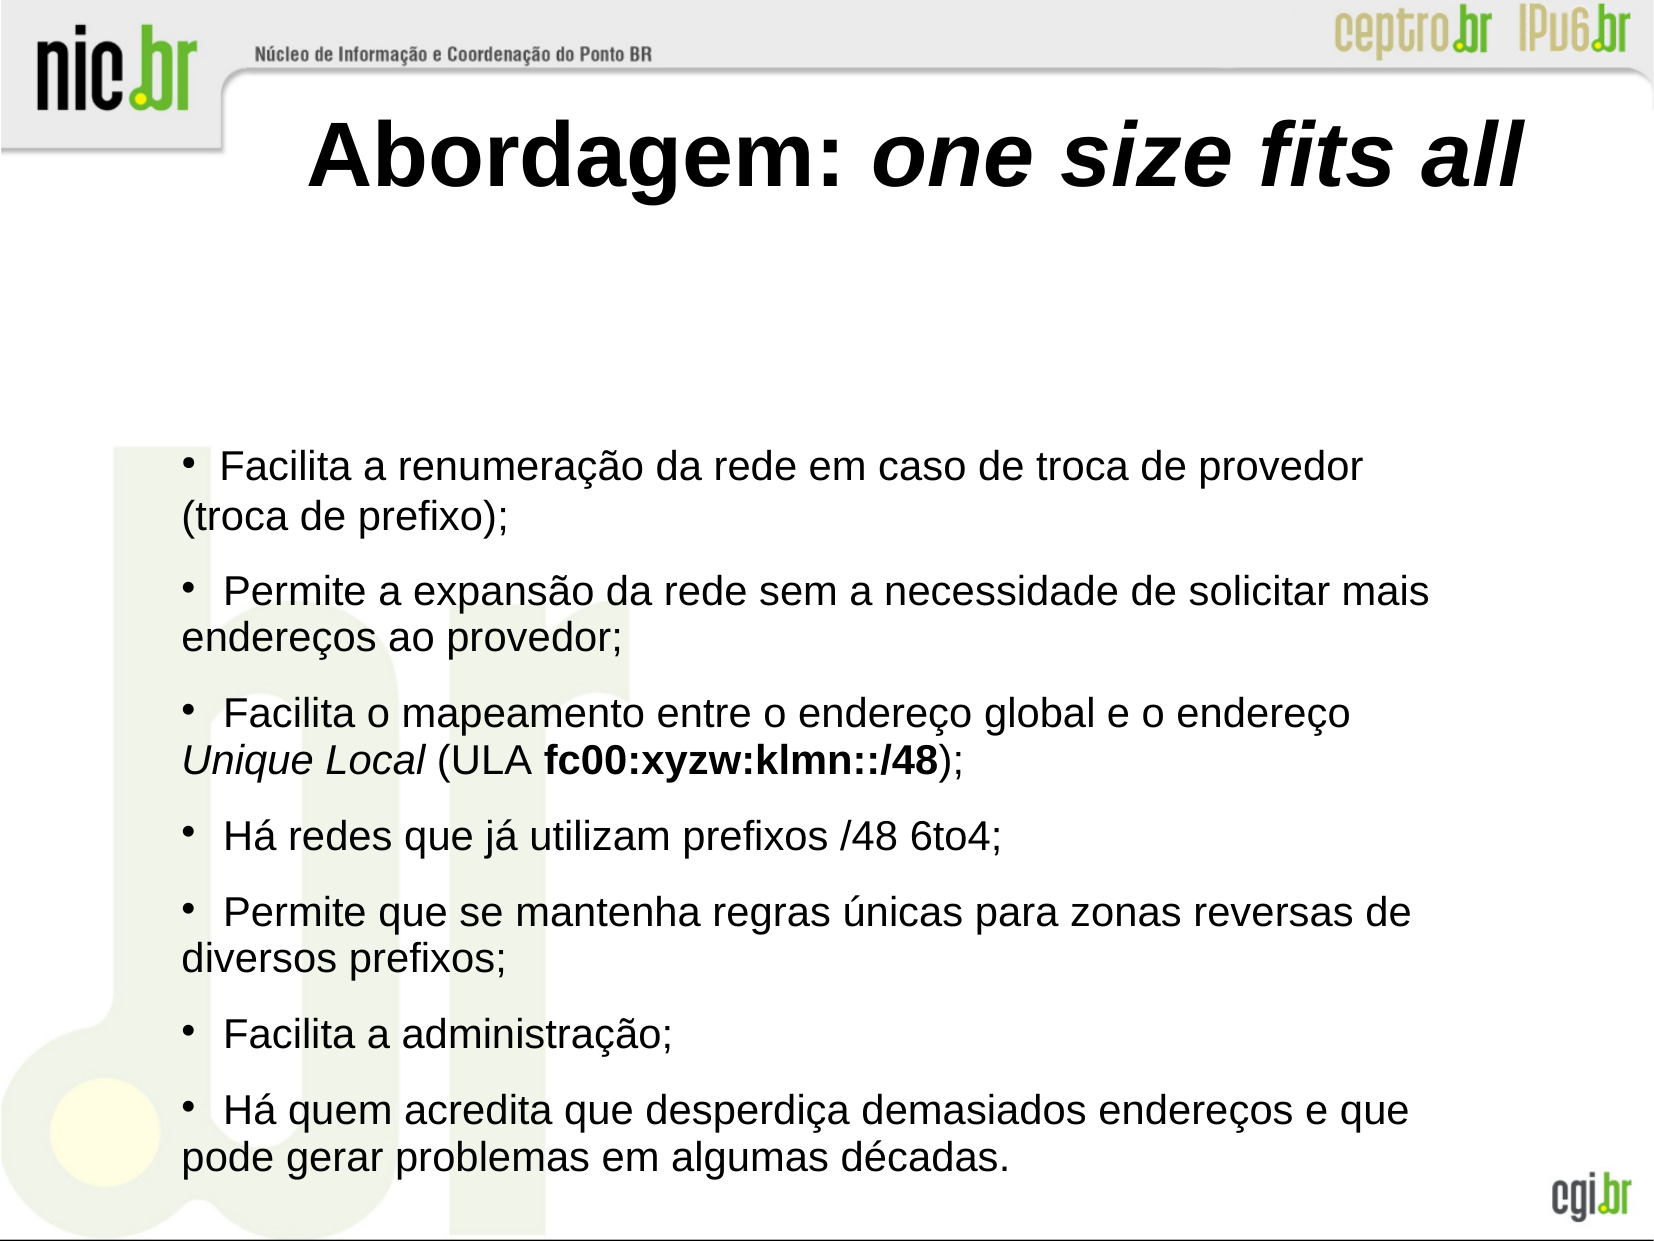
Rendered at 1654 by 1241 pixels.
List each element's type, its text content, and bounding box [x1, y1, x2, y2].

text_box Facilita a renumeração da rede em caso de troca de provedor (troca de prefixo); Permite a expansão da rede sem a necessidade de solicitar mais endereços ao provedor; Facilita o mapeamento entre o endereço global e o endereço Unique Local (ULA fc00:xyzw:klmn::/48); Há redes que já utilizam prefixos /48 6to4; Permite que se mantenha regras únicas para zonas reversas de diversos prefixos; Facilita a administração; Há quem acredita que desperdiça demasiados endereços e que pode gerar problemas em algumas décadas. [166, 431, 1487, 485]
picture [0, 0, 1654, 1241]
text_box Abordagem: one size fits all [177, 97, 1654, 216]
